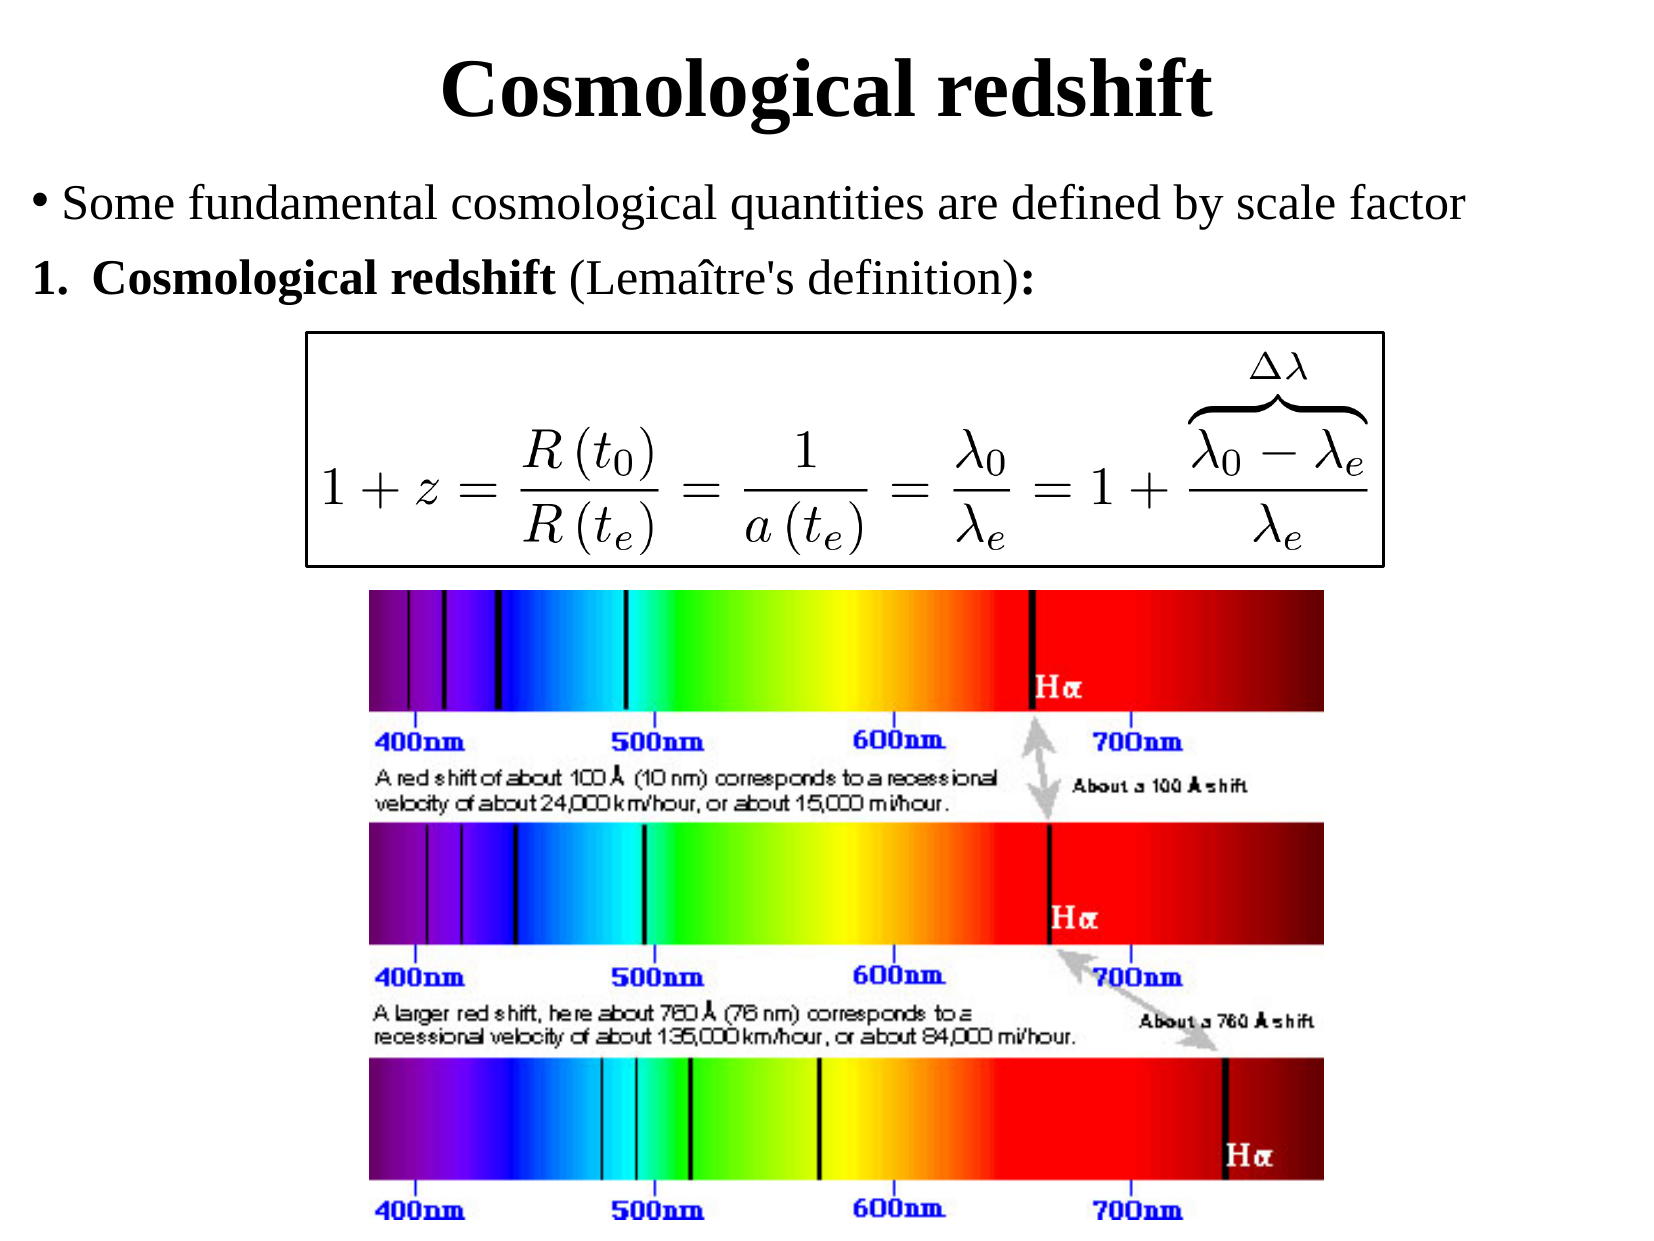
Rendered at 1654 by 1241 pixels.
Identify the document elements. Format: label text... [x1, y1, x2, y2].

picture [307, 333, 1383, 566]
picture [369, 590, 1324, 1220]
title Cosmological redshift [82, 17, 1571, 149]
list Some fundamental cosmological quantities are defined by scale factor Cosmological redshift (Lemaître's definition): [16, 161, 1638, 315]
